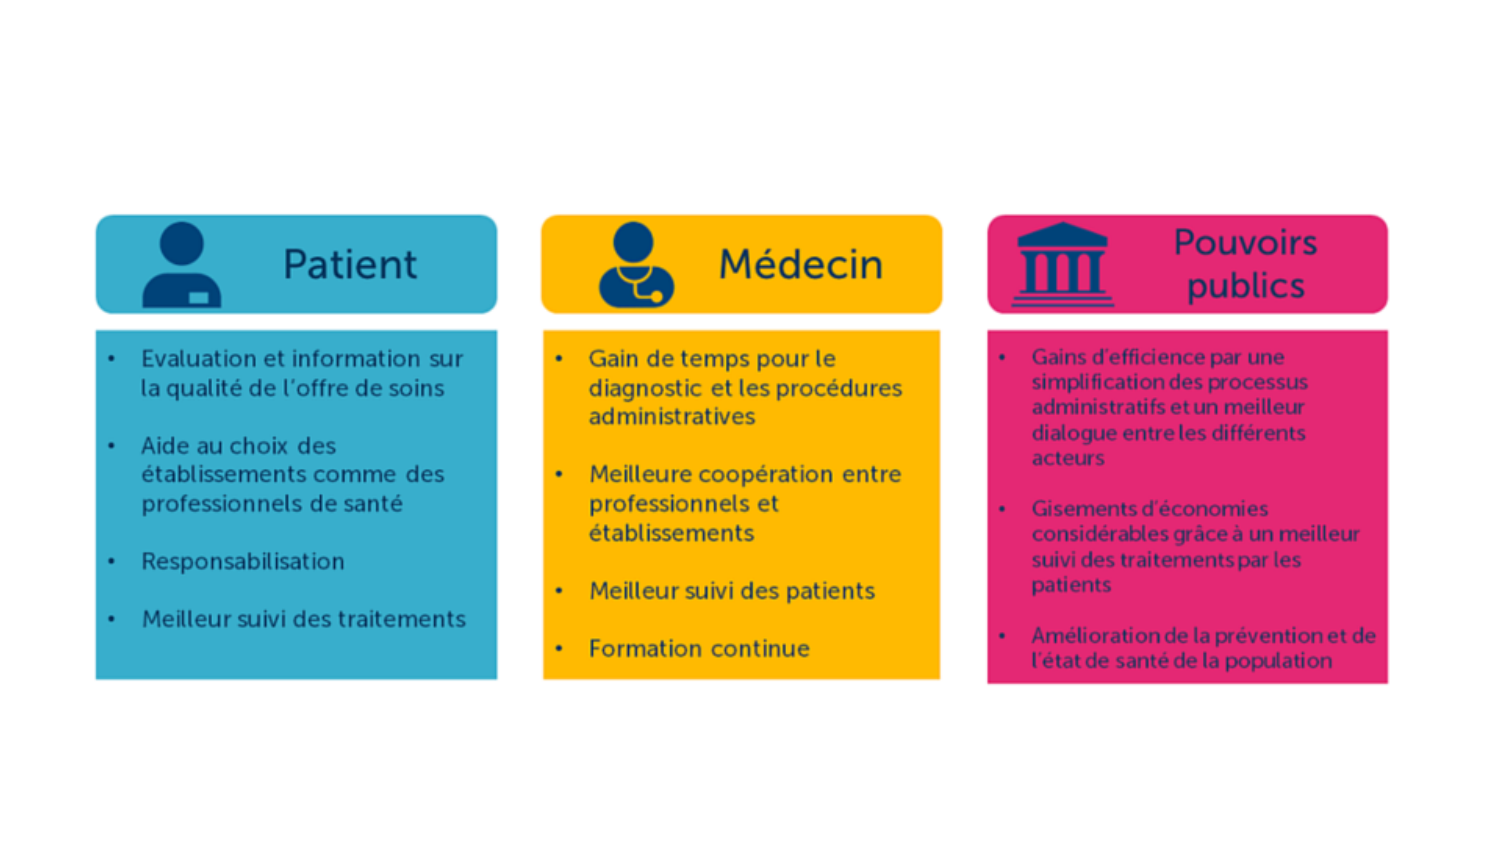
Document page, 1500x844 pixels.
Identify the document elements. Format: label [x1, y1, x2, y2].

picture [4, 144, 1496, 750]
